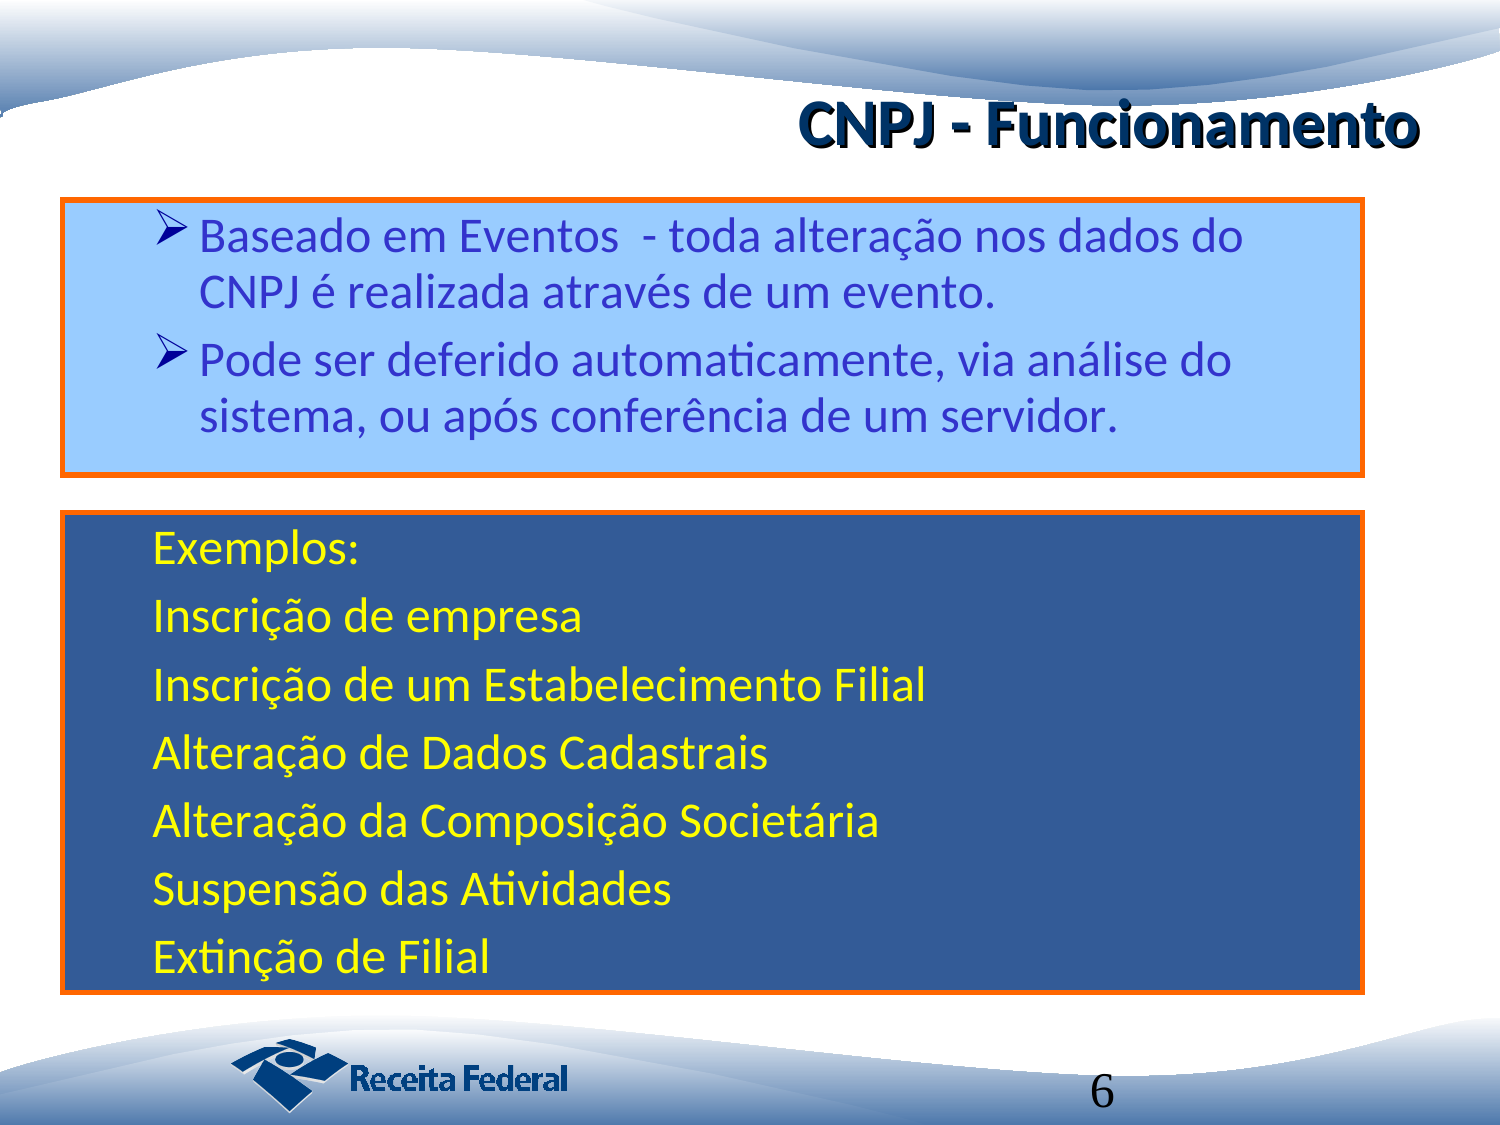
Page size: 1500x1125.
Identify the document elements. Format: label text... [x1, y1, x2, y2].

list Baseado em Eventos - toda alteração nos dados do CNPJ é realizada através de um evento. Pode ser deferido automaticamente, via análise do sistema, ou após conferência de um servidor. [62, 200, 1363, 476]
picture [229, 1037, 575, 1117]
title CNPJ - Funcionamento [62, 24, 1450, 213]
text_box Exemplos: Inscrição de empresa Inscrição de um Estabelecimento Filial Alteração de Dados Cadastrais Alteração da Composição Societária Suspensão das Atividades Extinção de Filial [62, 512, 1363, 993]
